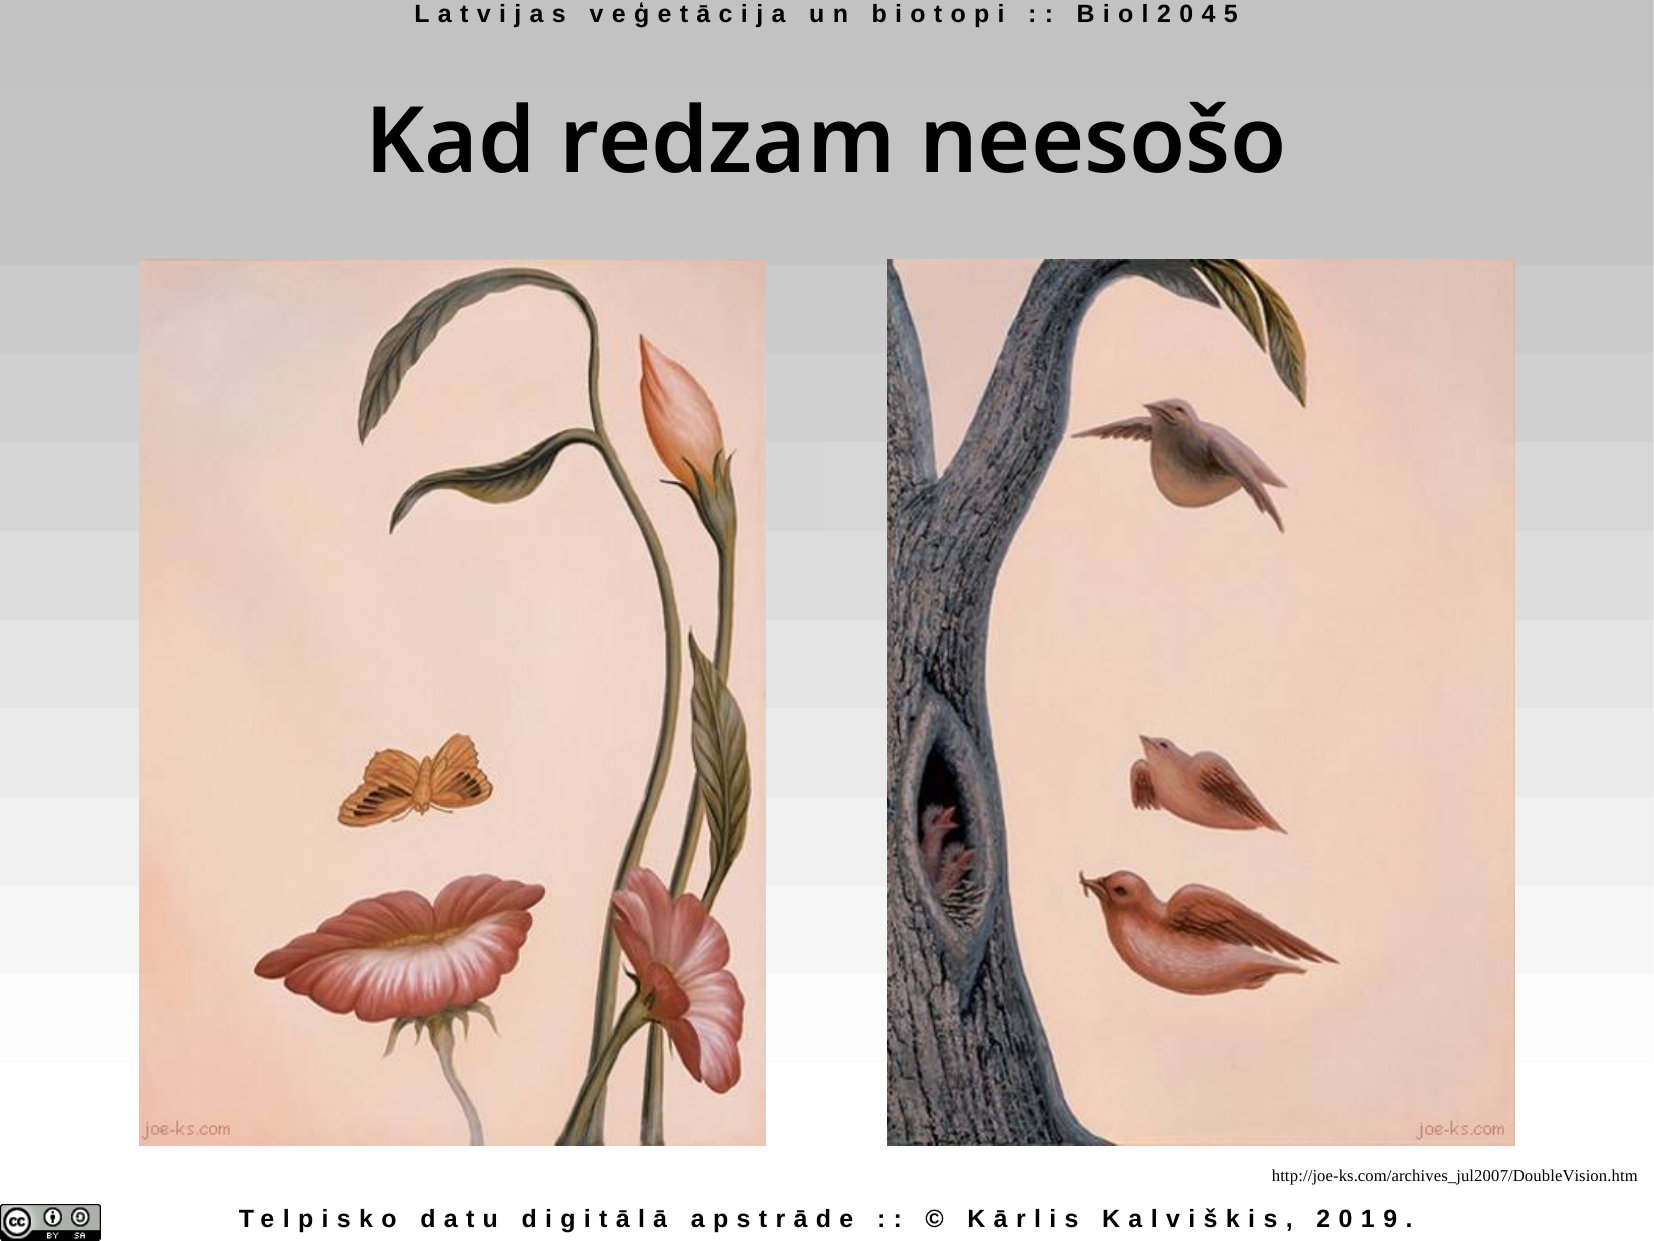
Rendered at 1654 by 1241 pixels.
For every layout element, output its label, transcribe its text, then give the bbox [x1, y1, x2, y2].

text_box http://joe-ks.com/archives_jul2007/DoubleVision.htm [1271, 1166, 1638, 1186]
picture [0, 0, 1654, 1241]
title Kad redzam neesošo [29, 49, 1625, 296]
